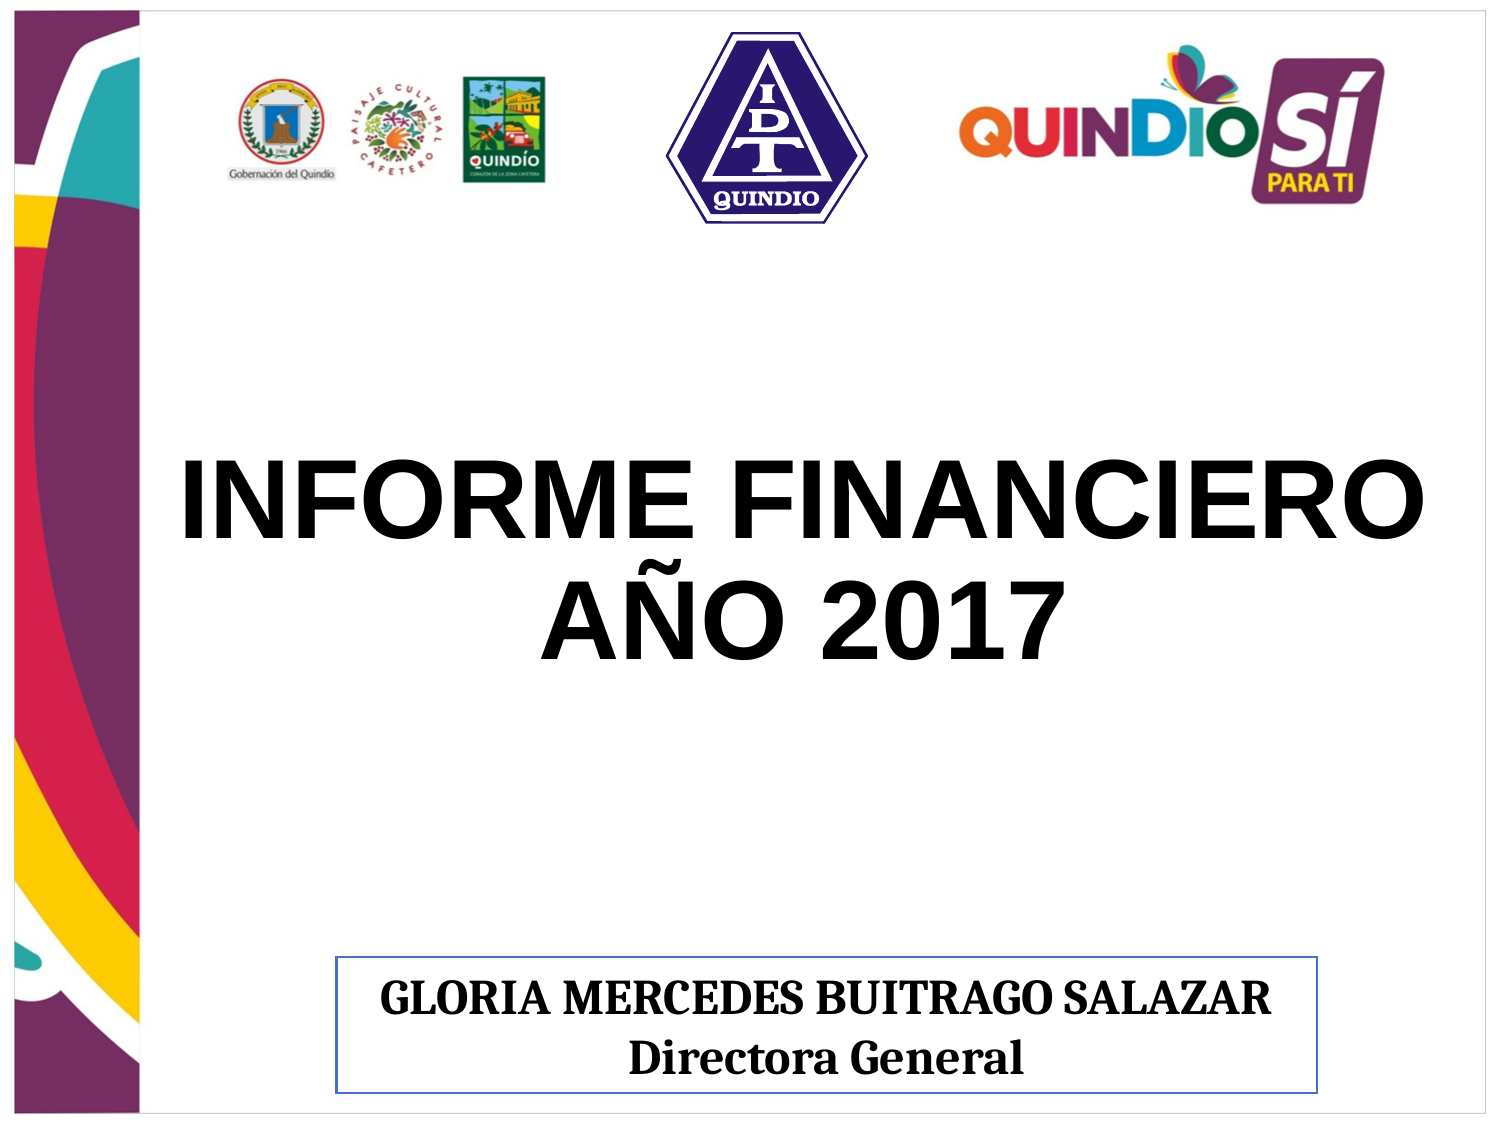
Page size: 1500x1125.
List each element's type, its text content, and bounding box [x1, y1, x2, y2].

text_box GLORIA MERCEDES BUITRAGO SALAZAR Directora General [336, 957, 1317, 1094]
title INFORME FINANCIERO AÑO 2017 [122, 320, 1486, 805]
picture [14, 10, 1486, 1114]
